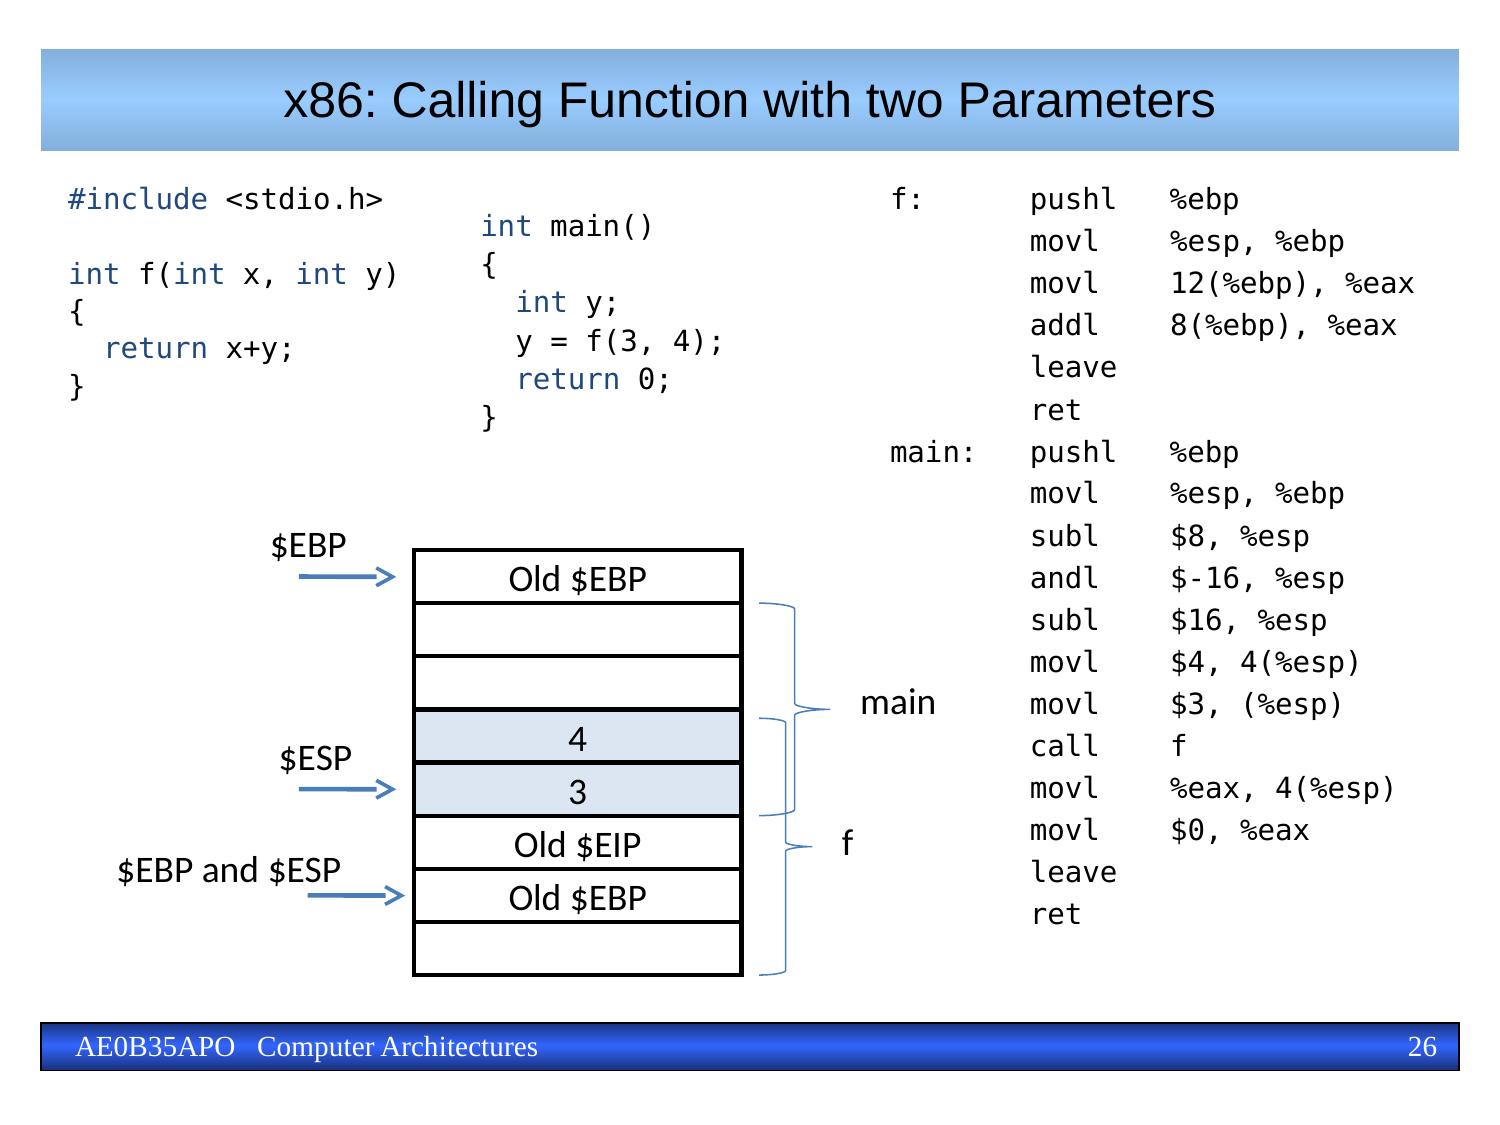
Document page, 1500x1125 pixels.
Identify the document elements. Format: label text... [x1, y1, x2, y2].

text_box Old $EBP [413, 550, 742, 601]
text_box f [827, 810, 869, 872]
list f: pushl %ebp movl %esp, %ebp movl 12(%ebp), %eax addl 8(%ebp), %eax leave ret main: pushl %ebp movl %esp, %ebp subl $8, %esp andl $-16, %esp subl $16, %esp movl $4, 4(%esp) movl $3, (%esp) call f movl %eax, 4(%esp) movl $0, %eax leave ret [874, 174, 1450, 1000]
text_box 3 [413, 762, 742, 815]
text_box 4 [413, 709, 742, 762]
text_box Old $EIP [413, 815, 742, 869]
list #include <stdio.h> int f(int x, int y) { return x+y; } [50, 174, 475, 438]
text_box $EBP and $ESP [101, 837, 357, 898]
text_box $ESP [263, 724, 368, 786]
text_box main [845, 669, 952, 731]
list int main() { int y; y = f(3, 4); return 0; } [462, 200, 888, 475]
text_box Old $EBP [413, 869, 742, 920]
text_box $EBP [255, 512, 362, 573]
title x86: Calling Function with two Parameters [41, 49, 1459, 151]
